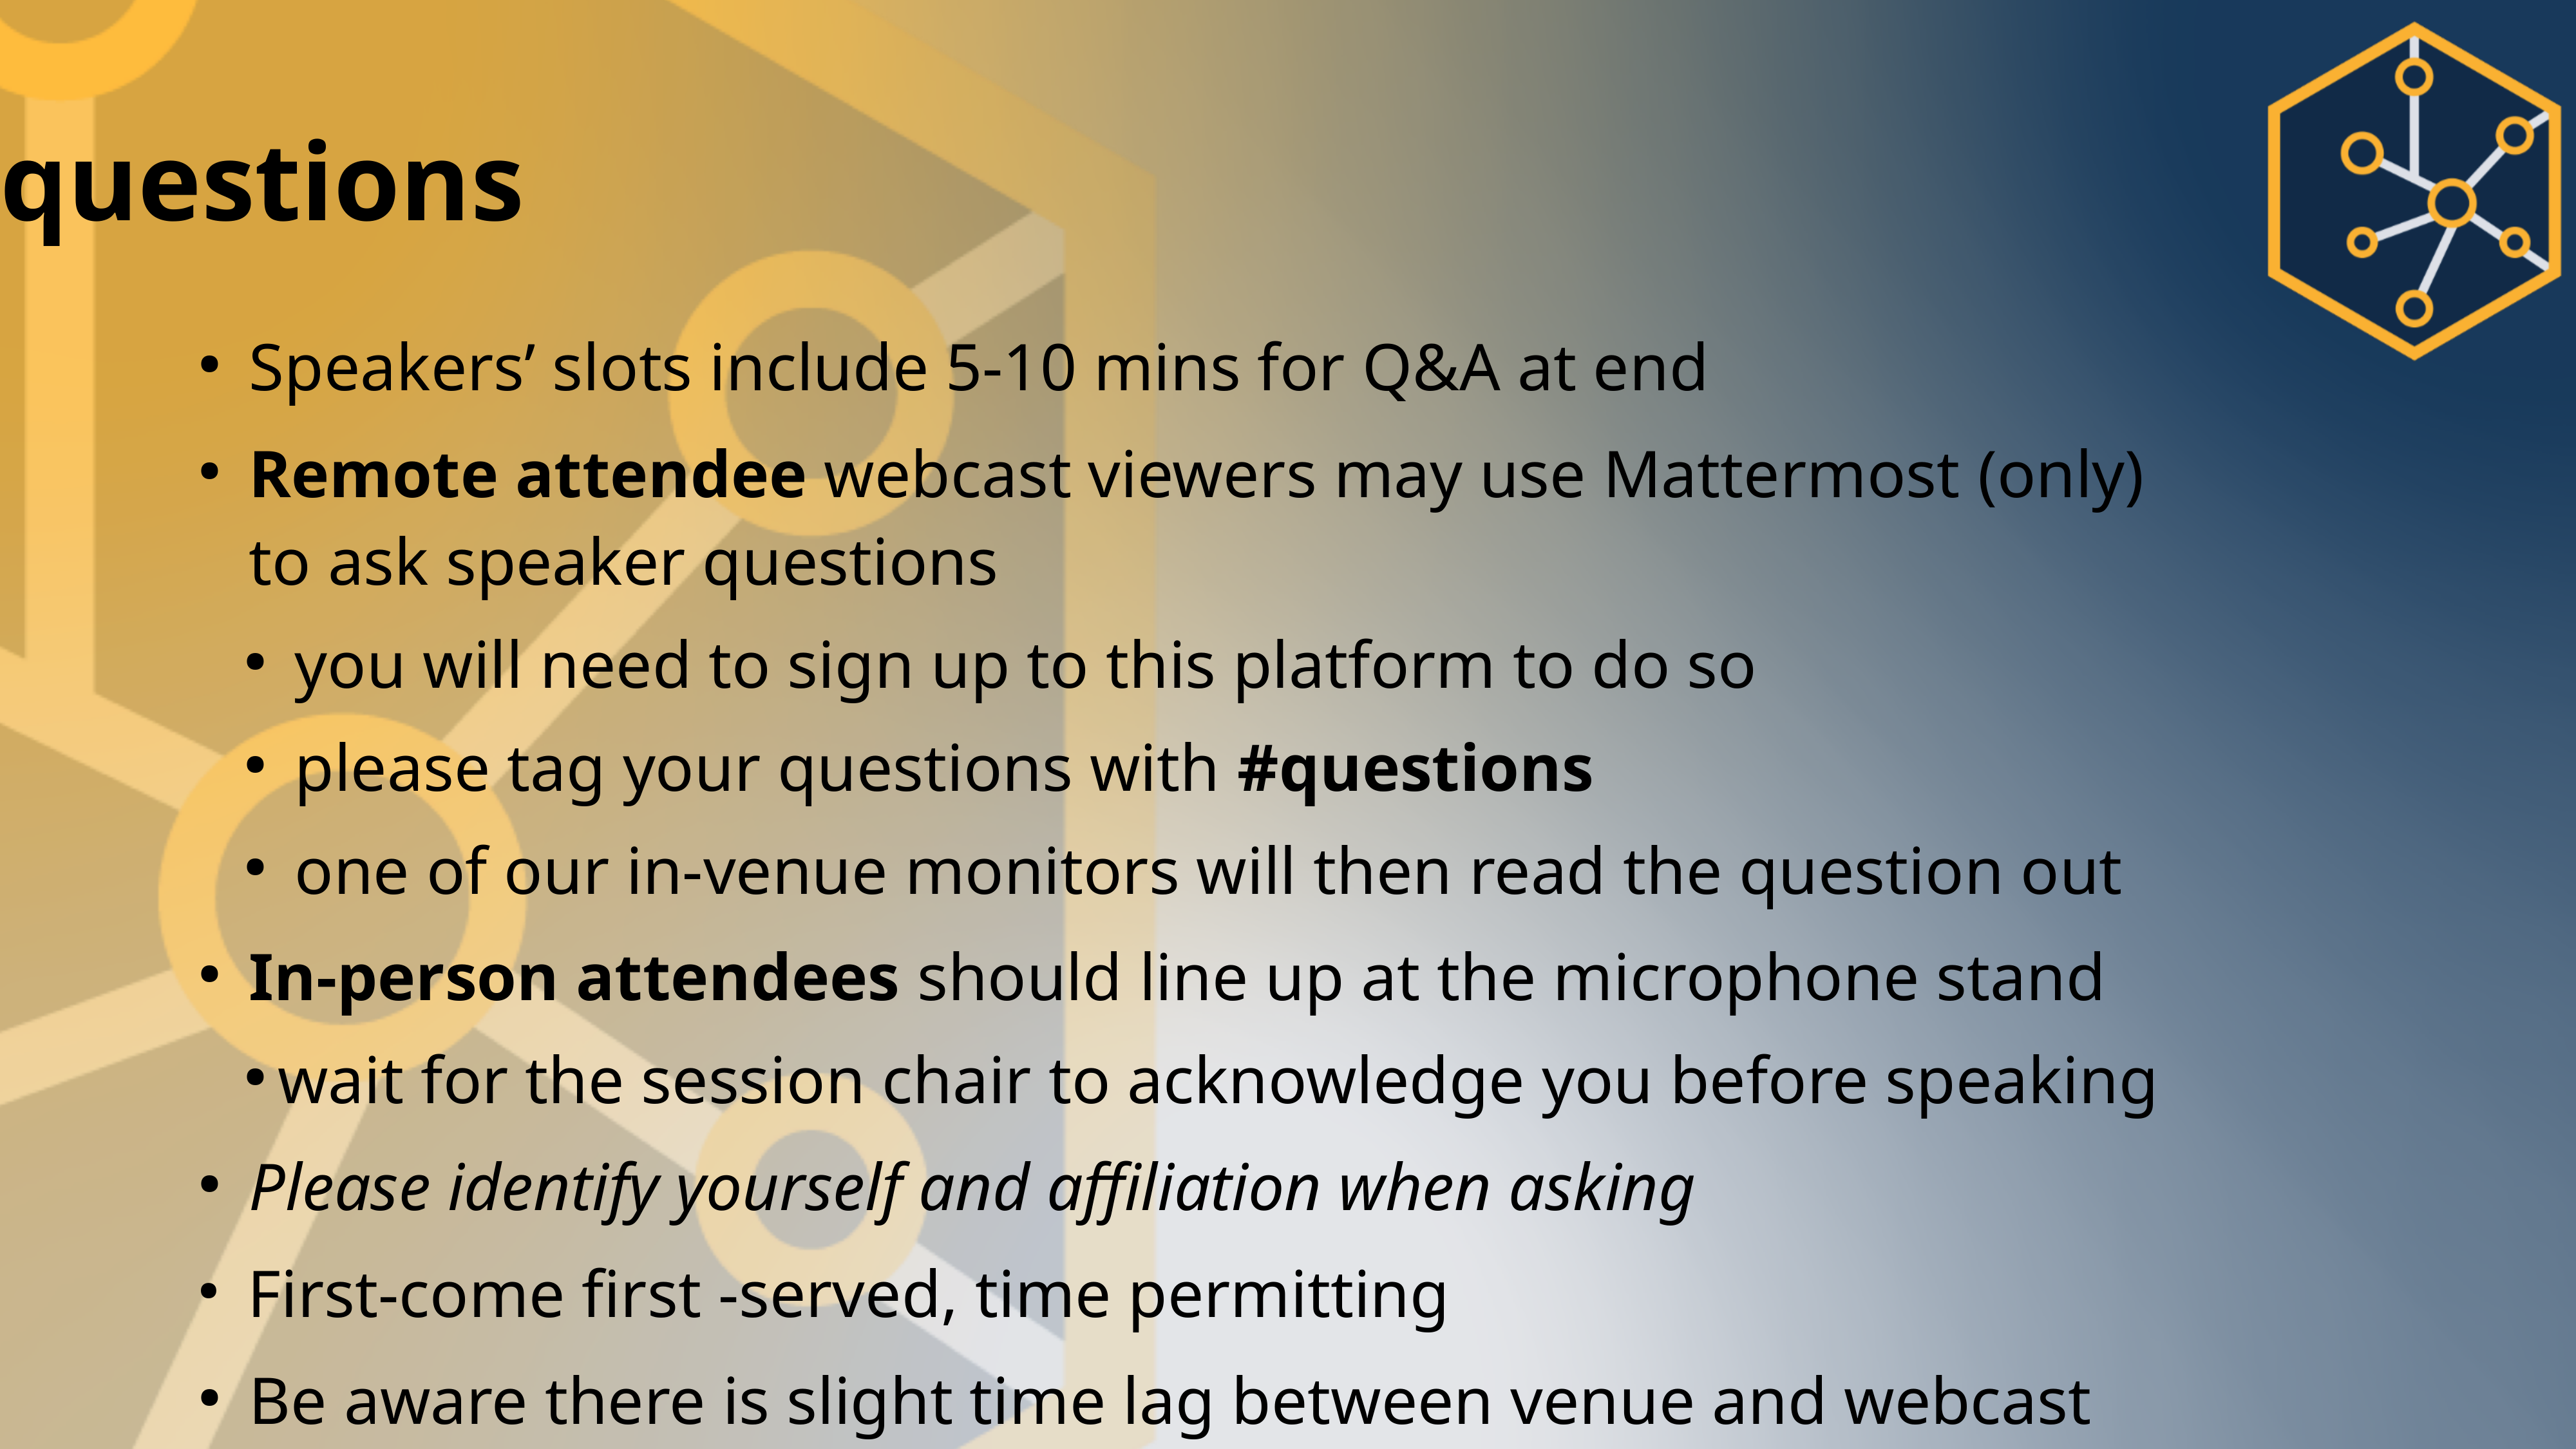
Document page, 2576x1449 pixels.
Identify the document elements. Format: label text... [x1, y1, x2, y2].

picture [0, 0, 2576, 1449]
list Speakers’ slots include 5-10 mins for Q&A at end Remote attendee webcast viewers may use Mattermost (only) to ask speaker questions you will need to sign up to this platform to do so please tag your questions with #questions one of our in-venue monitors will then read the question out In-person attendees should line up at the microphone stand wait for the session chair to acknowledge you before speaking Please identify yourself and affiliation when asking First-come first -served, time permitting Be aware there is slight time lag between venue and webcast [186, 321, 2389, 1173]
title questions [0, 57, 1624, 300]
